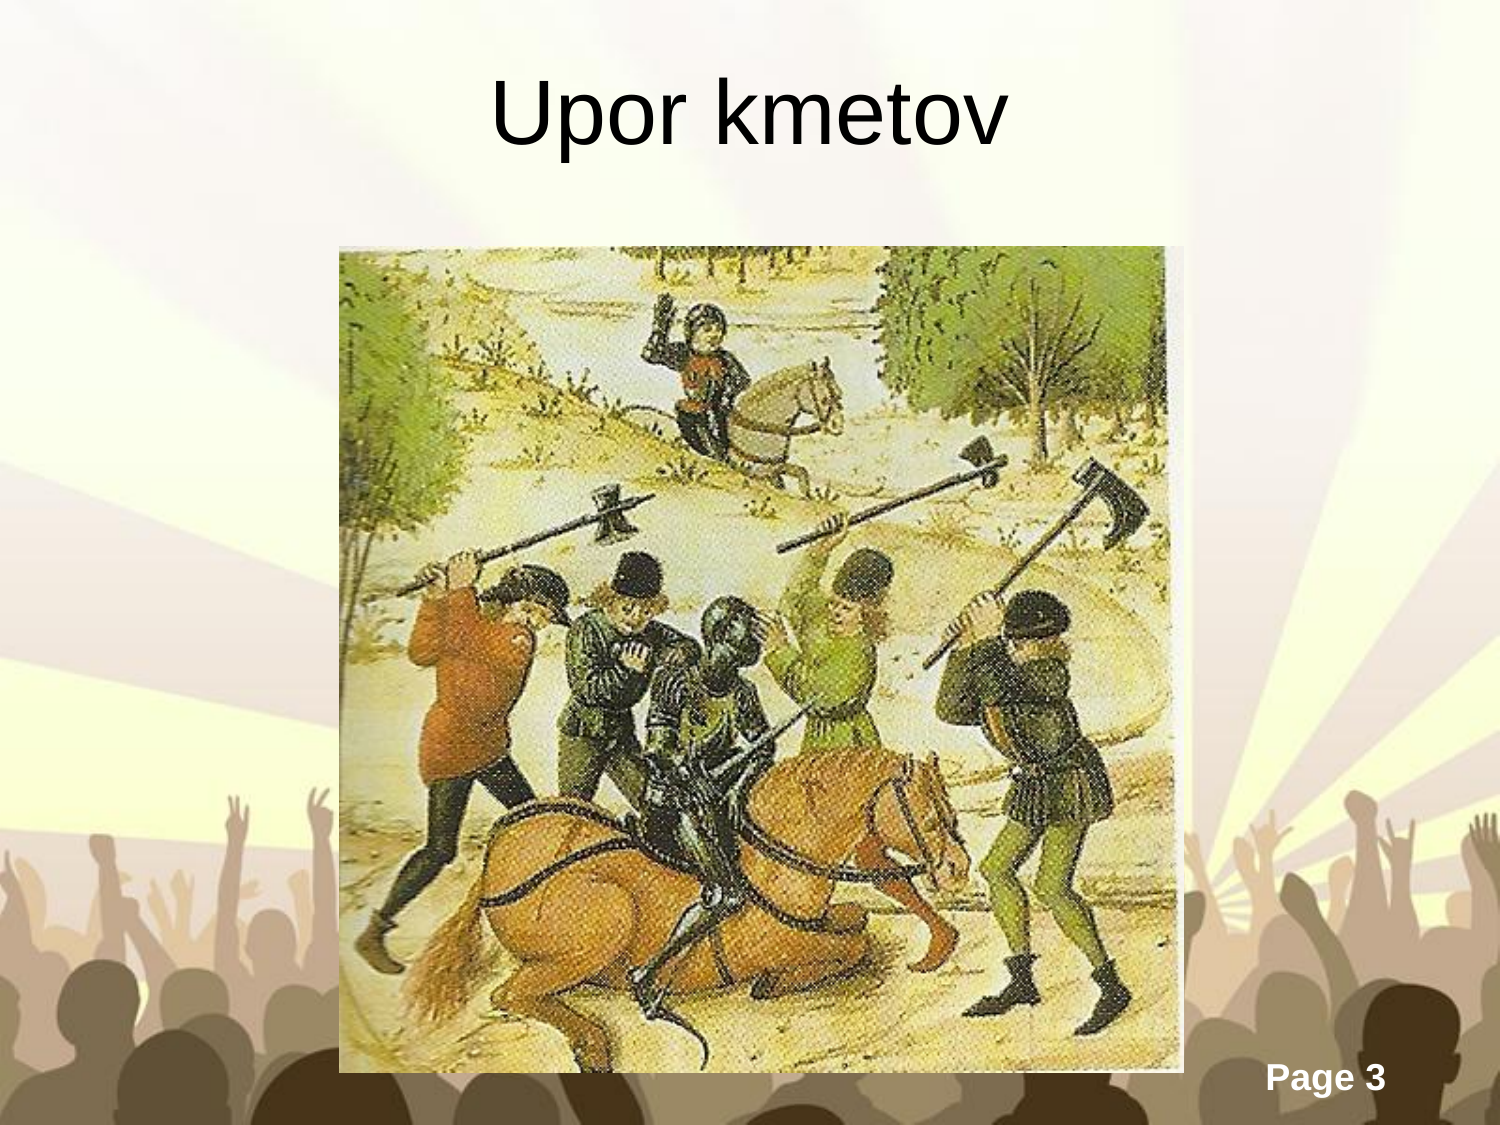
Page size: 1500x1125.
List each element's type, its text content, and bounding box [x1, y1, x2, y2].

title Upor kmetov [75, 45, 1425, 233]
picture [0, 0, 1500, 1125]
